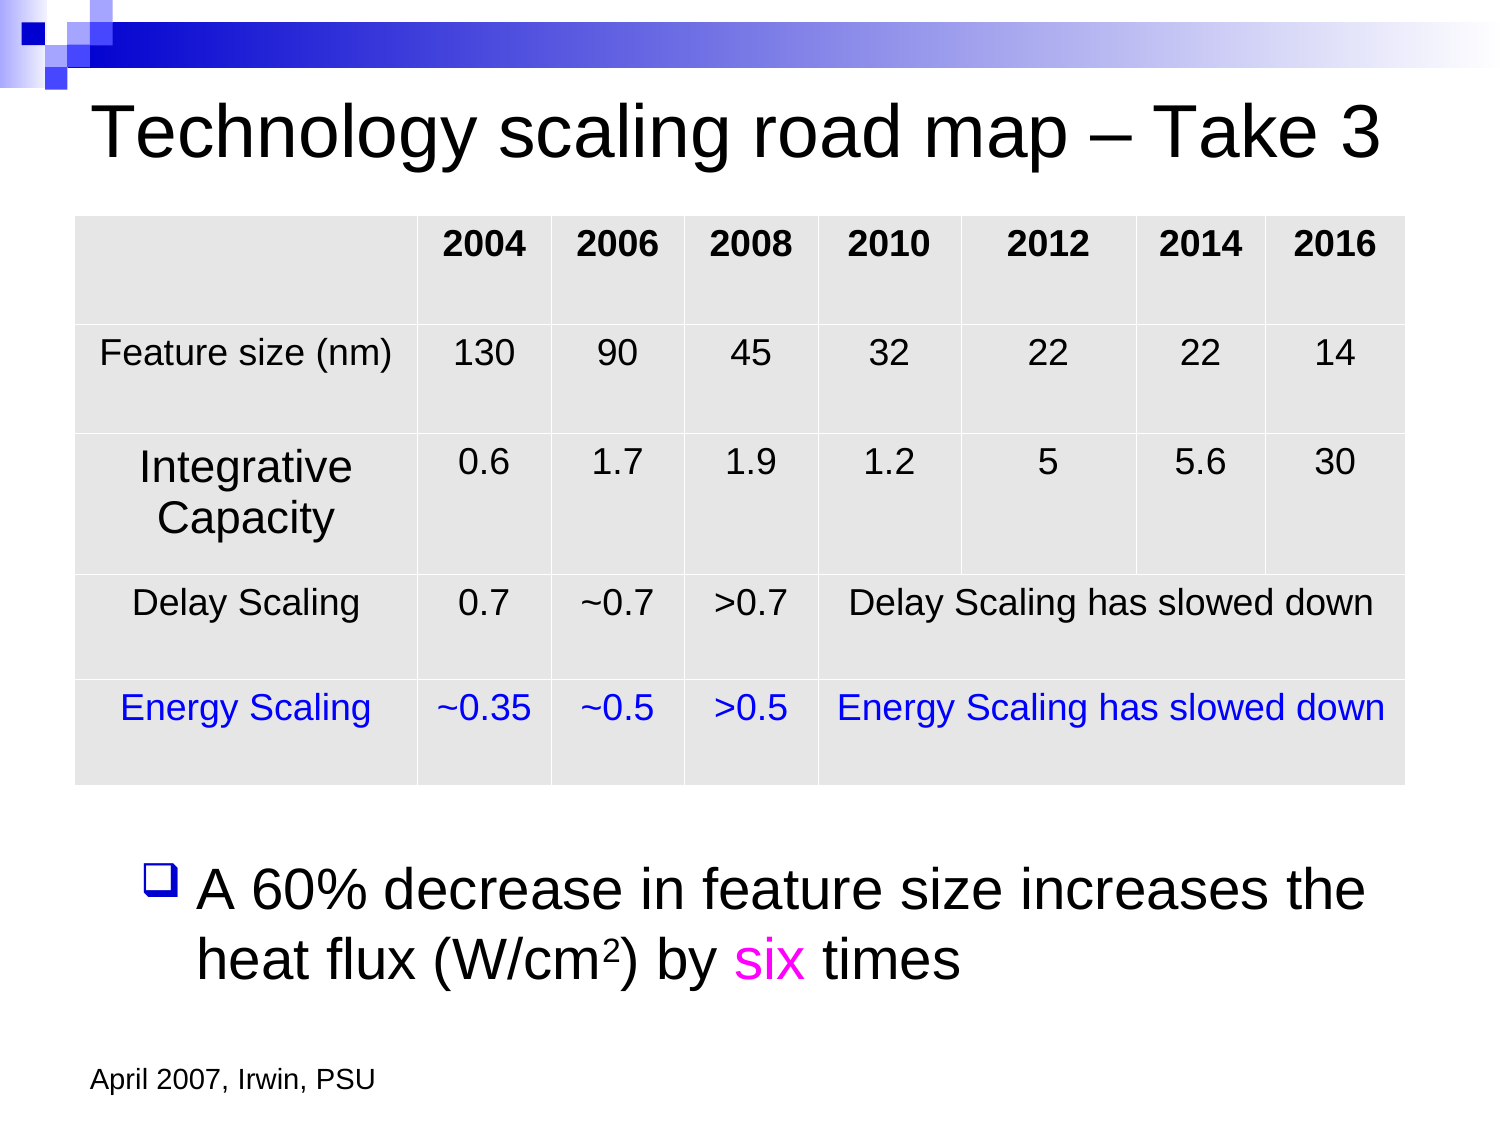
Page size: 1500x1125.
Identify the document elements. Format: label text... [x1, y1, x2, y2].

table_cell Feature size (nm) [75, 325, 417, 433]
table_cell Integrative Capacity [75, 434, 417, 574]
table_cell ~0.5 [552, 680, 684, 785]
table_cell 90 [552, 325, 684, 433]
table_header 2004 [418, 216, 551, 324]
table_cell >0.5 [685, 680, 818, 785]
table_header 2012 [962, 216, 1136, 324]
table_cell 22 [962, 325, 1136, 433]
table_cell 32 [819, 325, 961, 433]
table_header 2016 [1266, 216, 1405, 324]
table_header 2014 [1137, 216, 1265, 324]
table_cell ~0.7 [552, 575, 684, 679]
table_cell 130 [418, 325, 551, 433]
table_cell ~0.35 [418, 680, 551, 785]
list A 60% decrease in feature size increases the heat flux (W/cm2) by six times [125, 844, 1401, 1007]
table_cell 1.7 [552, 434, 684, 574]
table_header [75, 216, 417, 324]
table_cell 1.9 [685, 434, 818, 574]
table_cell 30 [1266, 434, 1405, 574]
table_header 2006 [552, 216, 684, 324]
table_cell Energy Scaling [75, 680, 417, 785]
table_cell >0.7 [685, 575, 818, 679]
table_header 2010 [819, 216, 961, 324]
table_cell Delay Scaling [75, 575, 417, 679]
table_header 2008 [685, 216, 818, 324]
text_box April 2007, Irwin, PSU [74, 1024, 426, 1103]
table_cell 22 [1137, 325, 1265, 433]
table_cell 45 [685, 325, 818, 433]
table_cell 5 [962, 434, 1136, 574]
table_cell 0.6 [418, 434, 551, 574]
table_cell 5.6 [1137, 434, 1265, 574]
table_cell 14 [1266, 325, 1405, 433]
table_cell 1.2 [819, 434, 961, 574]
table_cell Energy Scaling has slowed down [819, 680, 1405, 785]
table_cell Delay Scaling has slowed down [819, 575, 1405, 679]
table_cell 0.7 [418, 575, 551, 679]
title Technology scaling road map – Take 3 [75, 74, 1426, 175]
